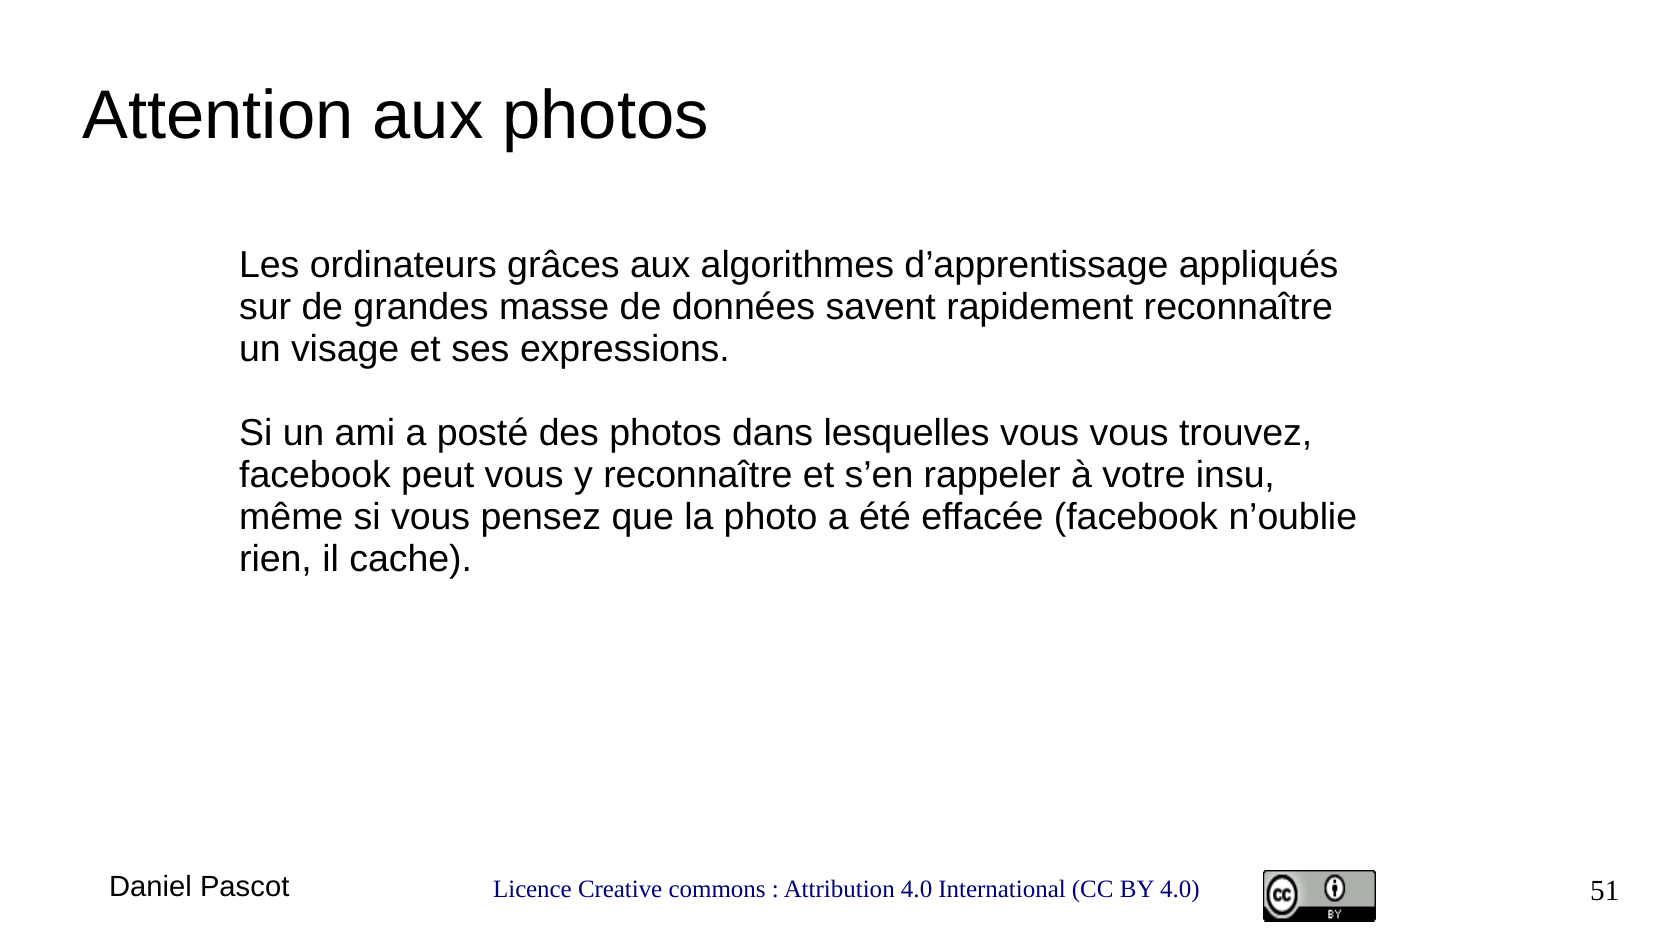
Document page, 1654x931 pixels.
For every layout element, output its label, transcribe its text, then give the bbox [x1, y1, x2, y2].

title Attention aux photos [82, 37, 1571, 193]
text_box Les ordinateurs grâces aux algorithmes d’apprentissage appliqués sur de grandes masse de données savent rapidement reconnaître un visage et ses expressions. Si un ami a posté des photos dans lesquelles vous vous trouvez, facebook peut vous y reconnaître et s’en rappeler à votre insu, même si vous pensez que la photo a été effacée (facebook n’oublie rien, il cache). [224, 236, 1394, 587]
picture [1263, 870, 1376, 922]
